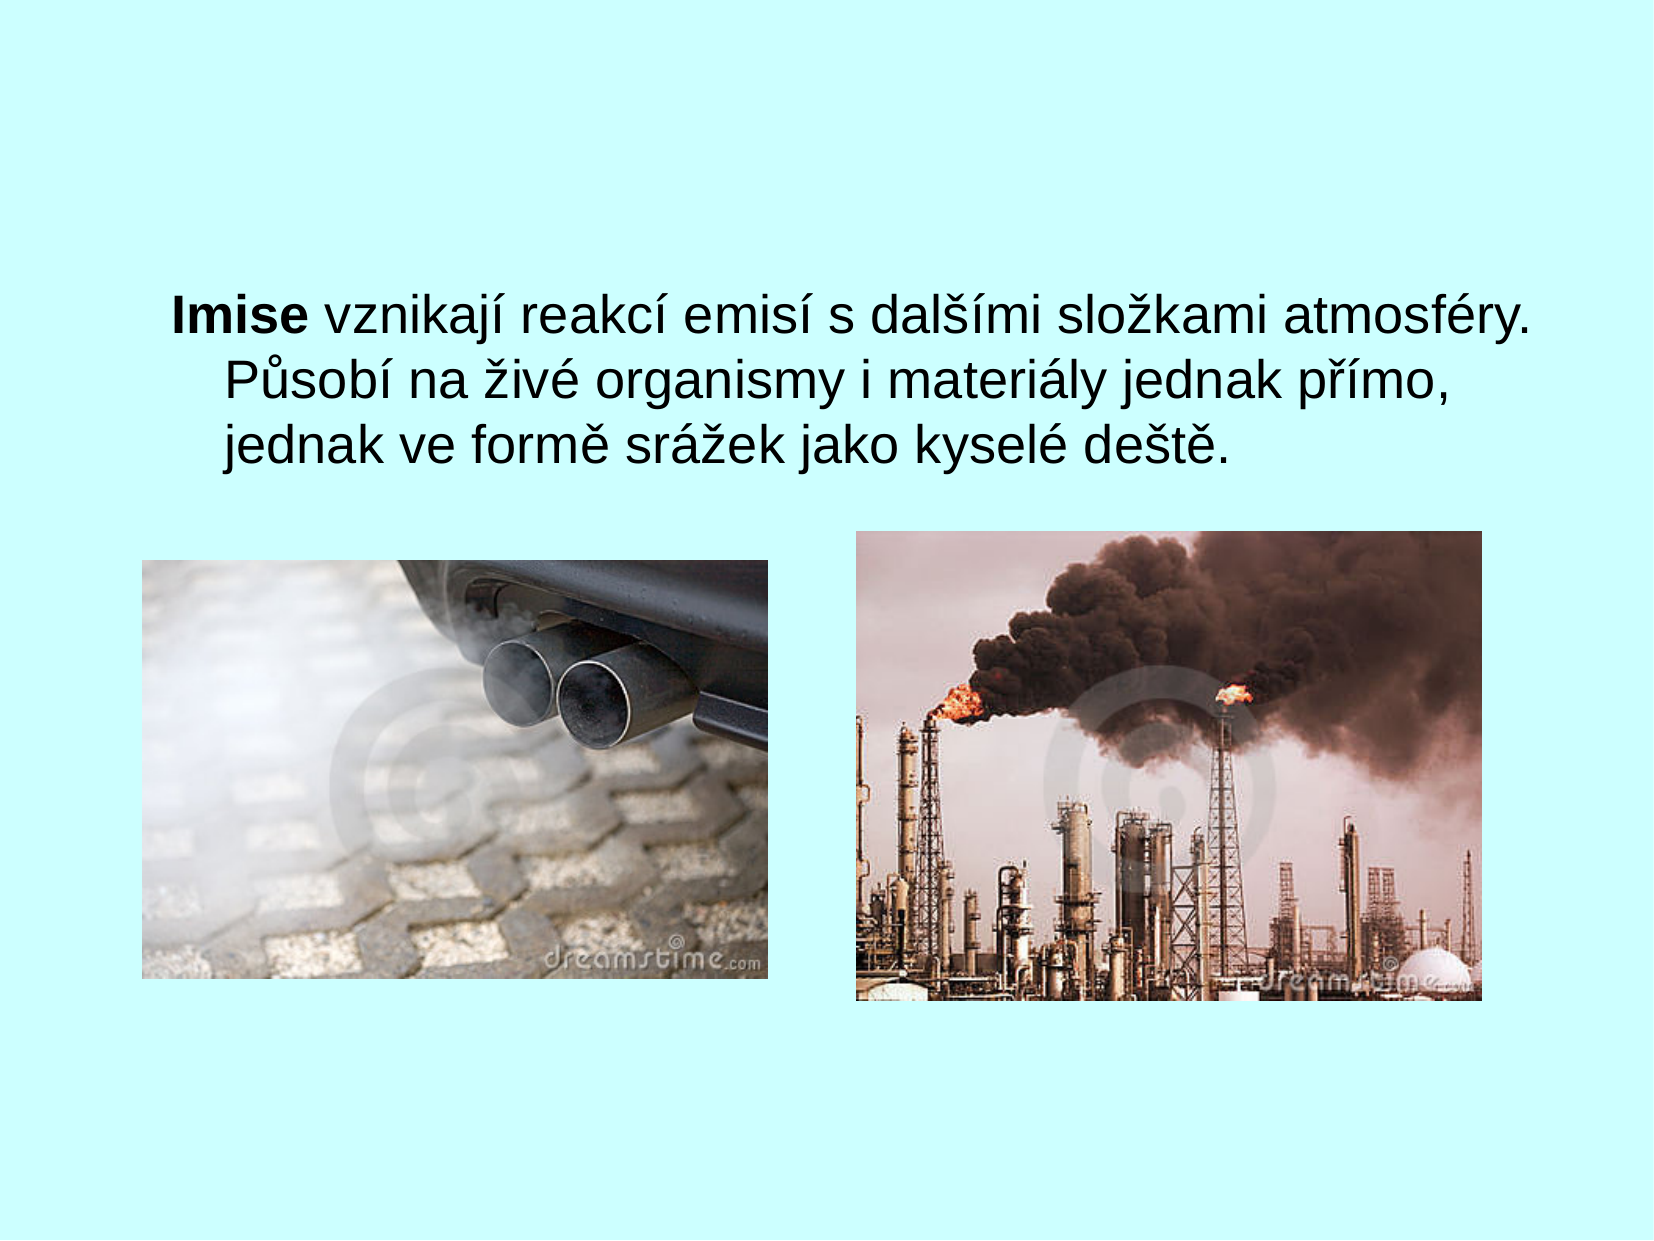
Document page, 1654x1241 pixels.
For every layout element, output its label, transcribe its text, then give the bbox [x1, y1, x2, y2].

picture [856, 531, 1482, 1001]
list Imise vznikají reakcí emisí s dalšími složkami atmosféry. Působí na živé organismy i materiály jednak přímo, jednak ve formě srážek jako kyselé deště. [82, 179, 1571, 999]
picture [142, 561, 768, 979]
